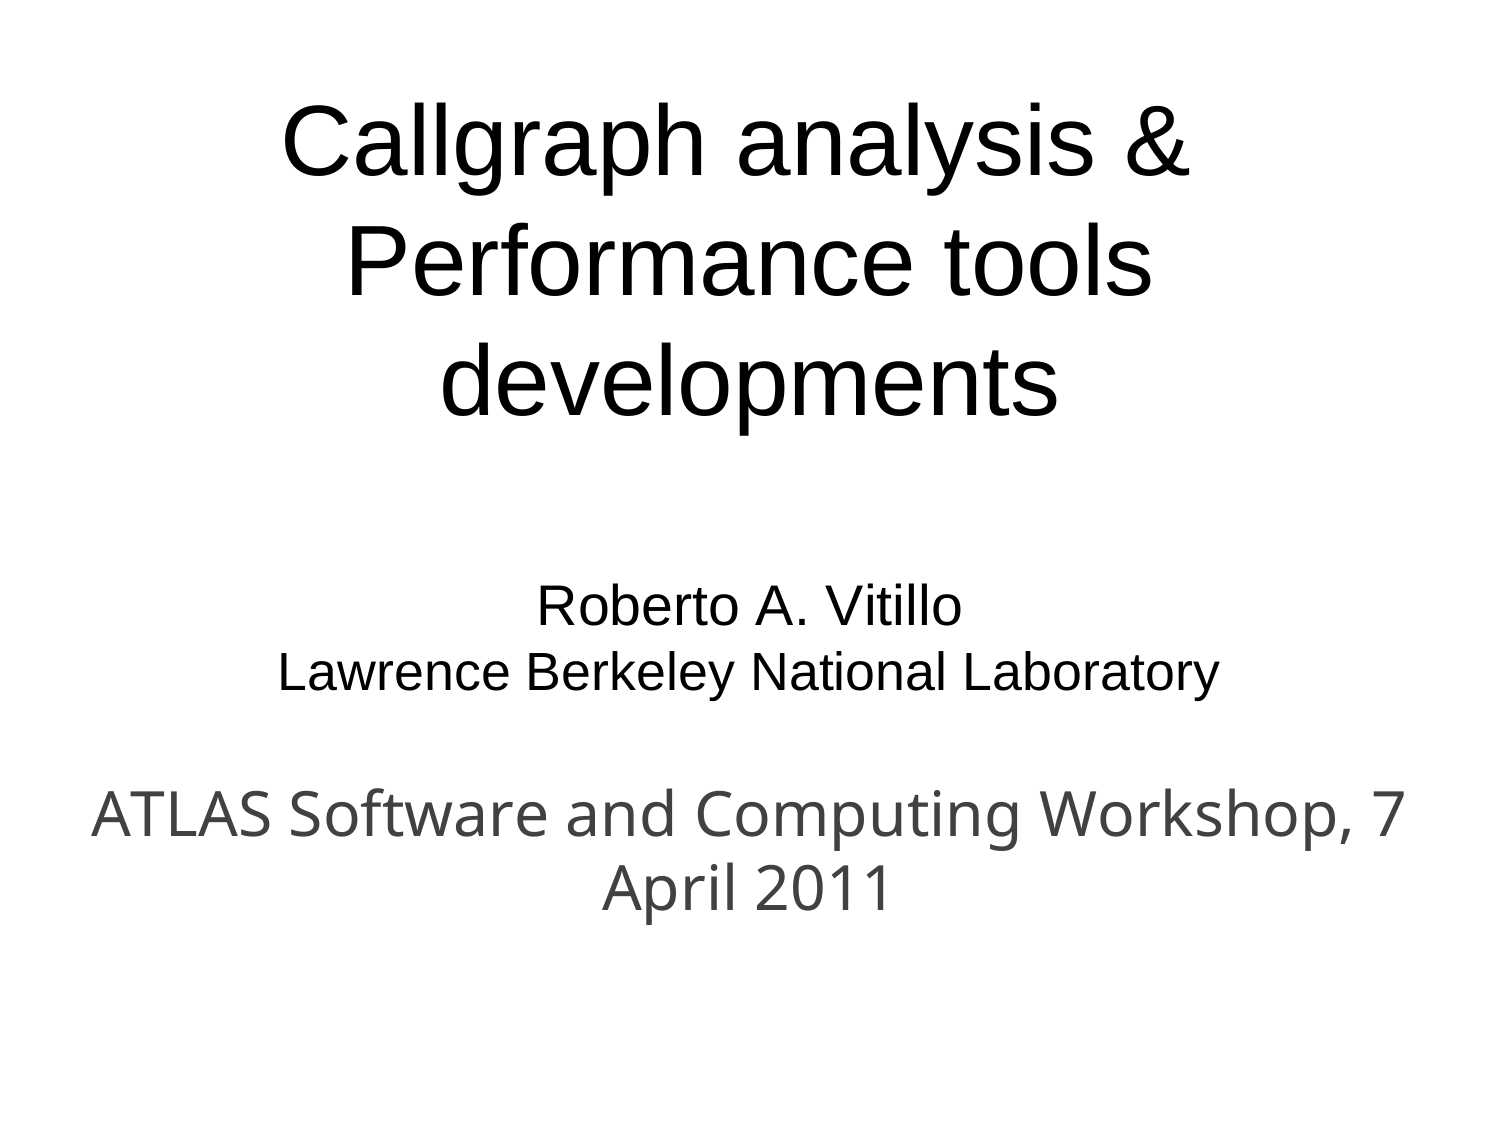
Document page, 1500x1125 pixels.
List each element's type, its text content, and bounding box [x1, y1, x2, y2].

list Roberto A. Vitillo Lawrence Berkeley National Laboratory [40, 559, 1460, 711]
title Callgraph analysis & Performance tools developments [40, 67, 1460, 444]
text_box ATLAS Software and Computing Workshop, 7 April 2011 [40, 773, 1460, 850]
